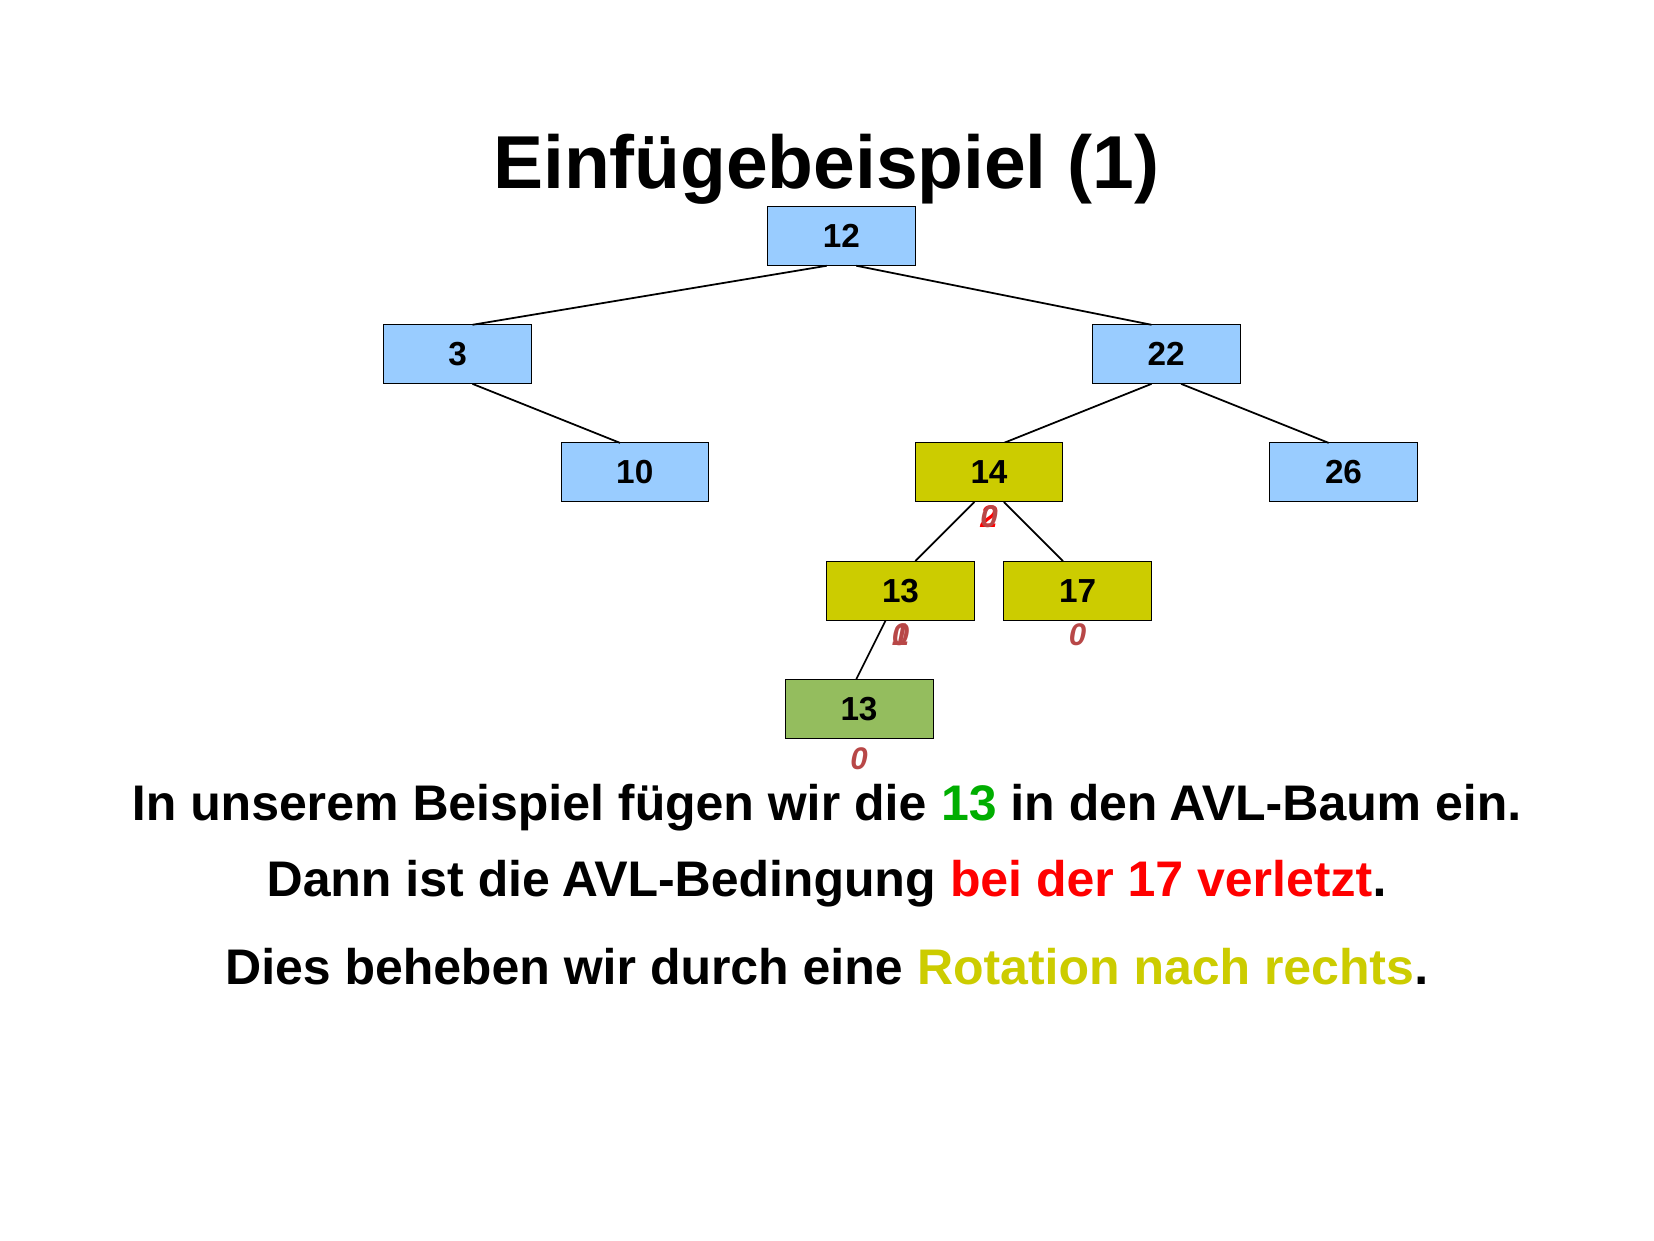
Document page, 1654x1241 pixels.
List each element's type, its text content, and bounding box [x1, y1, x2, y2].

text_box 0 [1003, 620, 1152, 650]
text_box 10 [561, 442, 709, 502]
text_box 17 [1003, 561, 1152, 620]
text_box Dann ist die AVL-Bedingung bei der 17 verletzt. [59, 843, 1595, 916]
text_box 12 [767, 206, 916, 266]
text_box 13 [785, 679, 934, 739]
text_box 26 [1269, 442, 1418, 502]
text_box Dies beheben wir durch eine Rotation nach rechts. [59, 932, 1595, 1004]
text_box 3 [383, 324, 532, 384]
title Einfügebeispiel (1) [88, 118, 1565, 207]
text_box 14 [915, 442, 1063, 501]
text_box 22 [1092, 324, 1241, 384]
text_box In unserem Beispiel fügen wir die 13 in den AVL-Baum ein. [59, 767, 1595, 840]
text_box 0 [826, 620, 975, 650]
text_box 0 [785, 744, 934, 774]
text_box 13 [826, 561, 975, 620]
text_box 0 [915, 501, 1063, 532]
